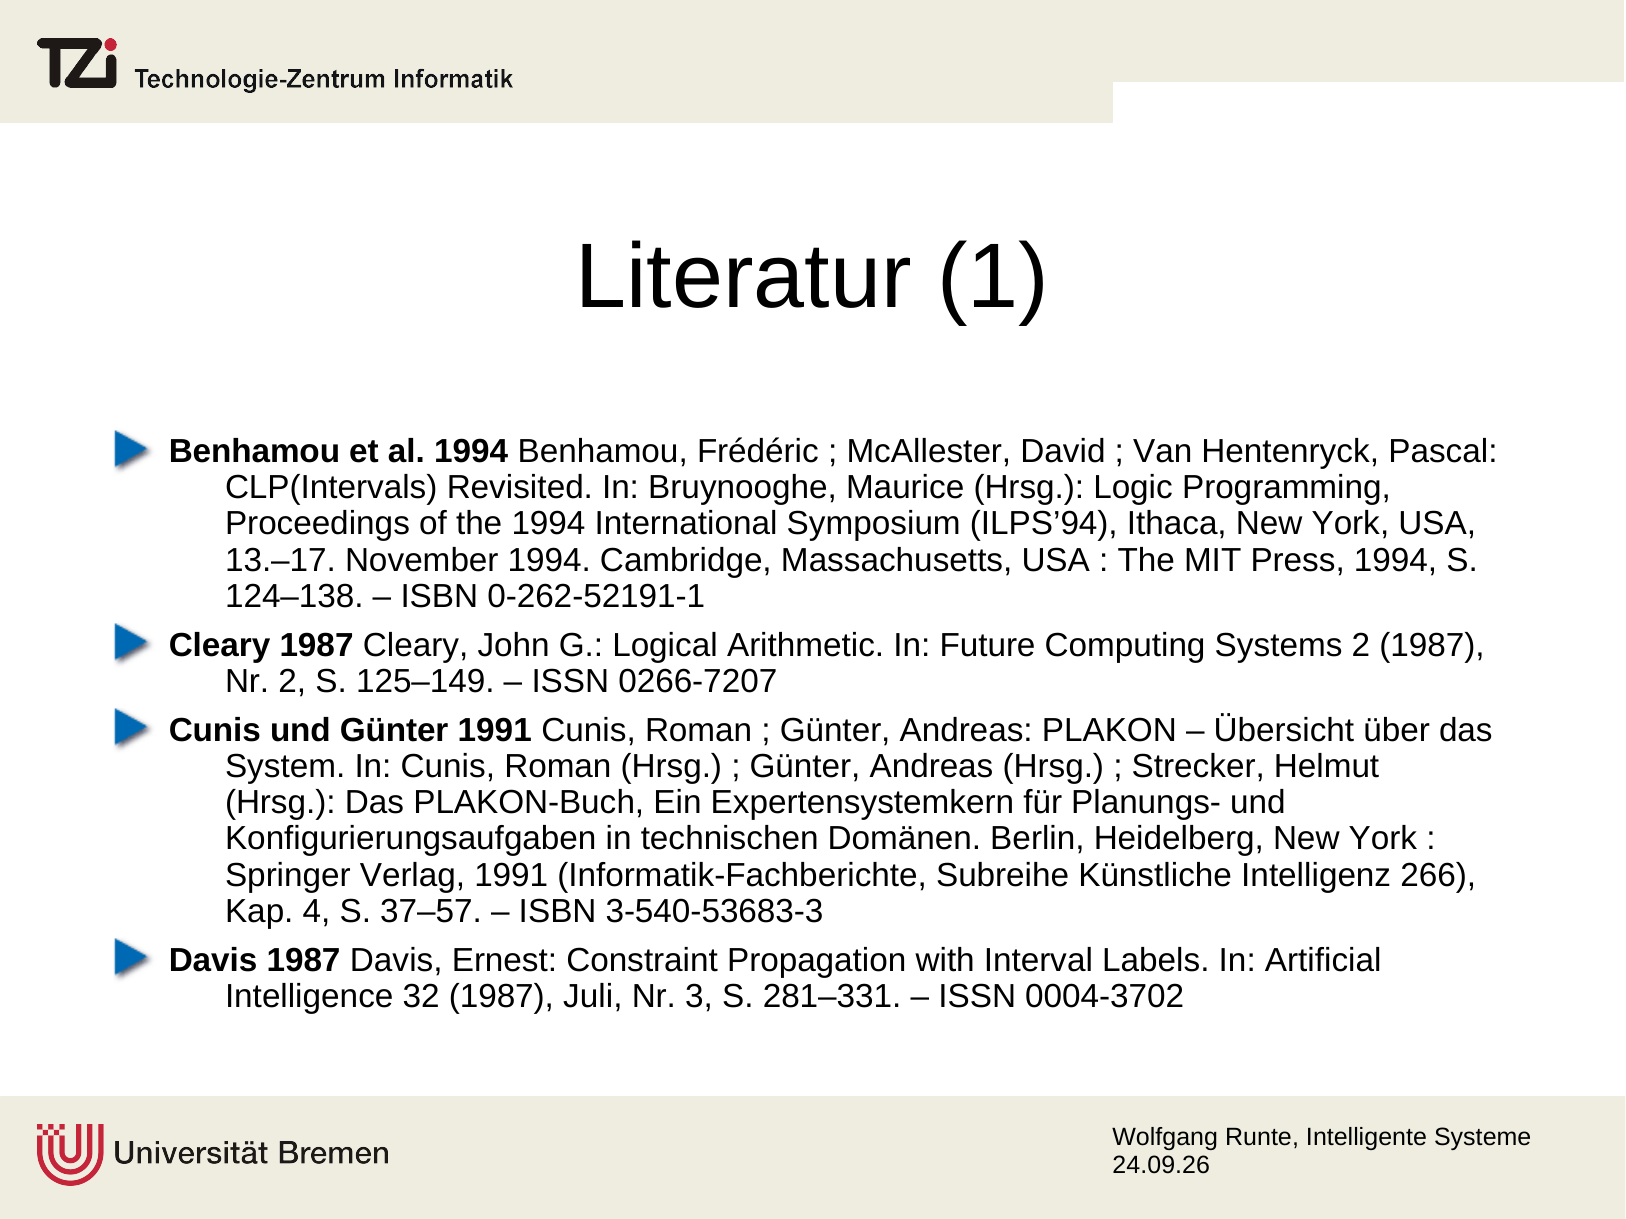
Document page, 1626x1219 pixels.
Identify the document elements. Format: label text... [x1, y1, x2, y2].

list Benhamou et al. 1994 Benhamou, Frédéric ; McAllester, David ; Van Hentenryck, Pascal: CLP(Intervals) Revisited. In: Bruynooghe, Maurice (Hrsg.): Logic Programming, Proceedings of the 1994 International Symposium (ILPS’94), Ithaca, New York, USA, 13.–17. November 1994. Cambridge, Massachusetts, USA : The MIT Press, 1994, S. 124–138. – ISBN 0-262-52191-1 Cleary 1987 Cleary, John G.: Logical Arithmetic. In: Future Computing Systems 2 (1987), Nr. 2, S. 125–149. – ISSN 0266-7207 Cunis und Günter 1991 Cunis, Roman ; Günter, Andreas: PLAKON – Übersicht über das System. In: Cunis, Roman (Hrsg.) ; Günter, Andreas (Hrsg.) ; Strecker, Helmut (Hrsg.): Das PLAKON-Buch, Ein Expertensystemkern für Planungs- und Konfigurierungsaufgaben in technischen Domänen. Berlin, Heidelberg, New York : Springer Verlag, 1991 (Informatik-Fachberichte, Subreihe Künstliche Intelligenz 266), Kap. 4, S. 37–57. – ISBN 3-540-53683-3 Davis 1987 Davis, Ernest: Constraint Propagation with Interval Labels. In: Artificial Intelligence 32 (1987), Juli, Nr. 3, S. 281–331. – ISSN 0004-3702 [112, 433, 1501, 1070]
picture [37, 1124, 388, 1186]
picture [112, 426, 157, 433]
picture [37, 38, 513, 93]
title Literatur (1) [112, 162, 1513, 393]
